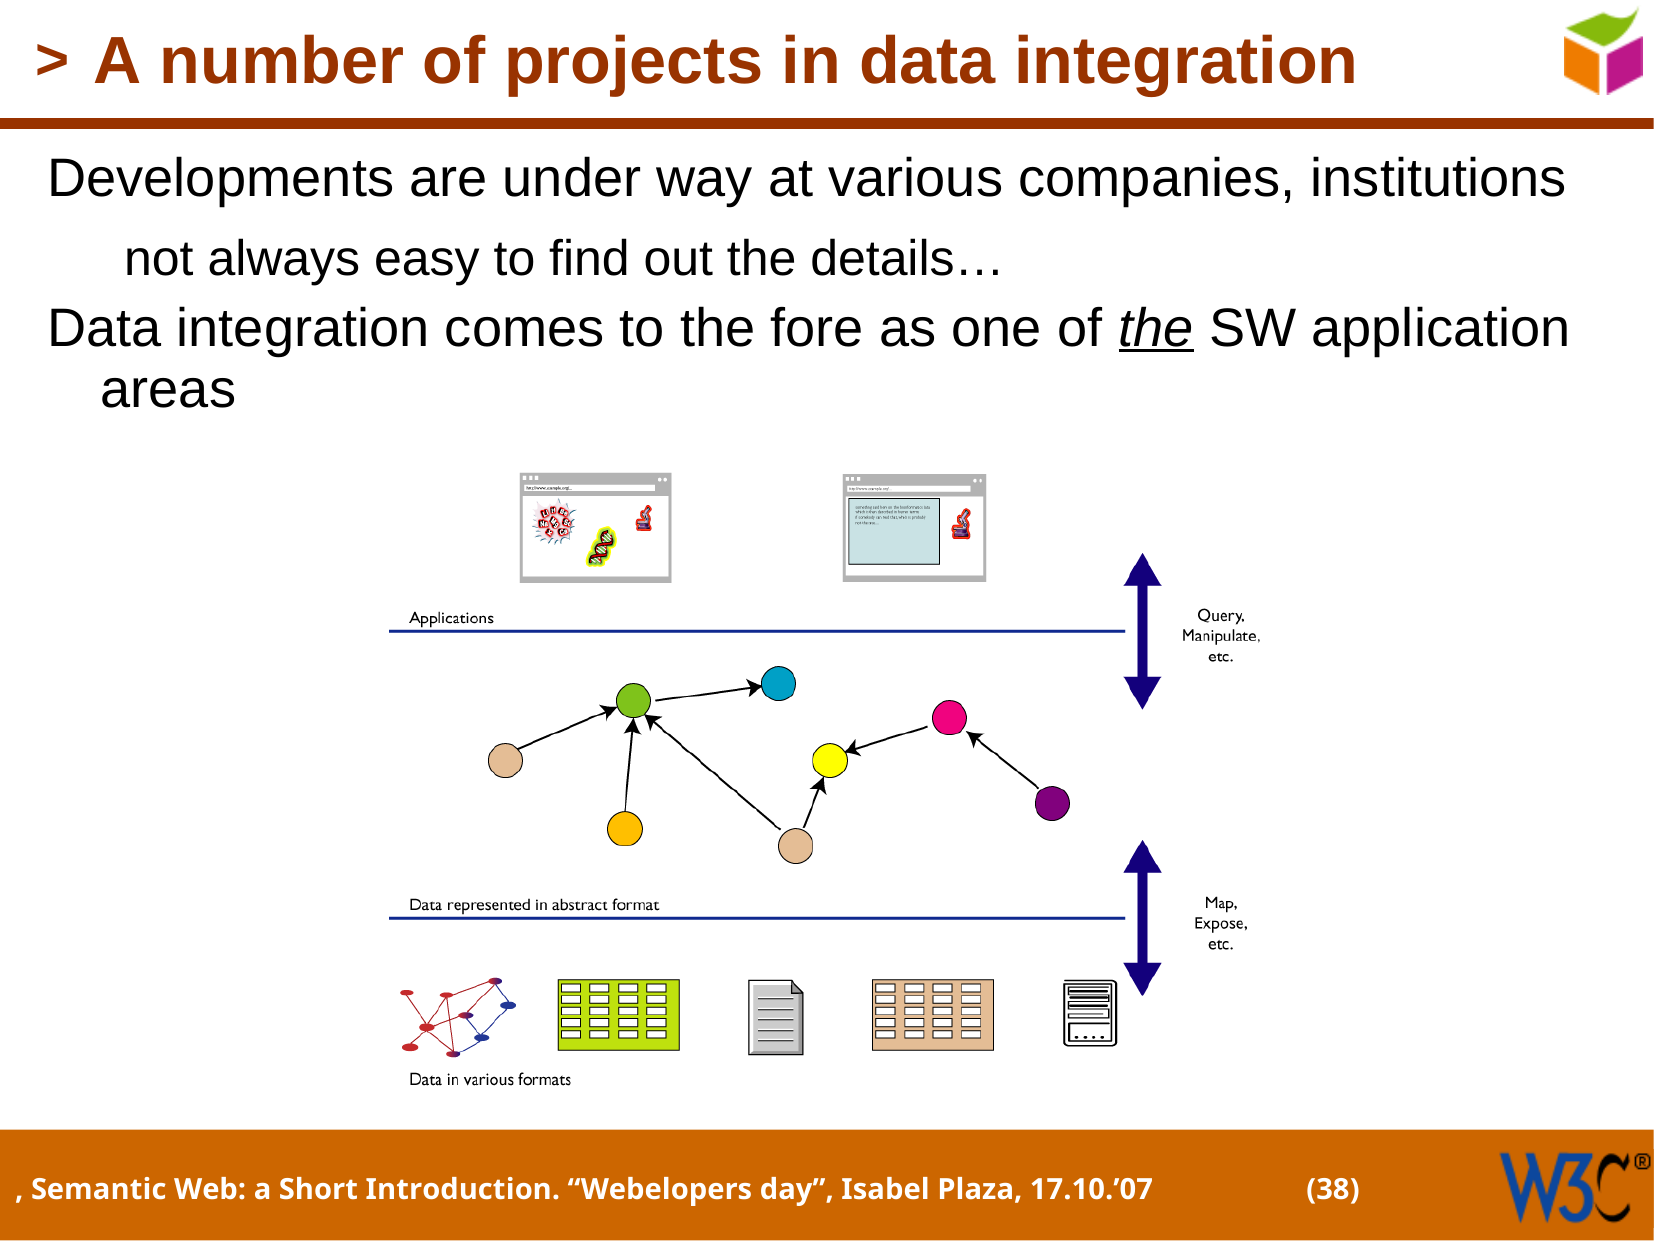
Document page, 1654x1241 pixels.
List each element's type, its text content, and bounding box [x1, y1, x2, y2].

picture [1564, 5, 1643, 95]
title A number of projects in data integration [93, 0, 1493, 119]
picture [383, 472, 1260, 1089]
list Developments are under way at various companies, institutions not always easy to find out the details… Data integration comes to the fore as one of the SW application areas [29, 147, 1625, 443]
picture [1495, 1149, 1654, 1228]
